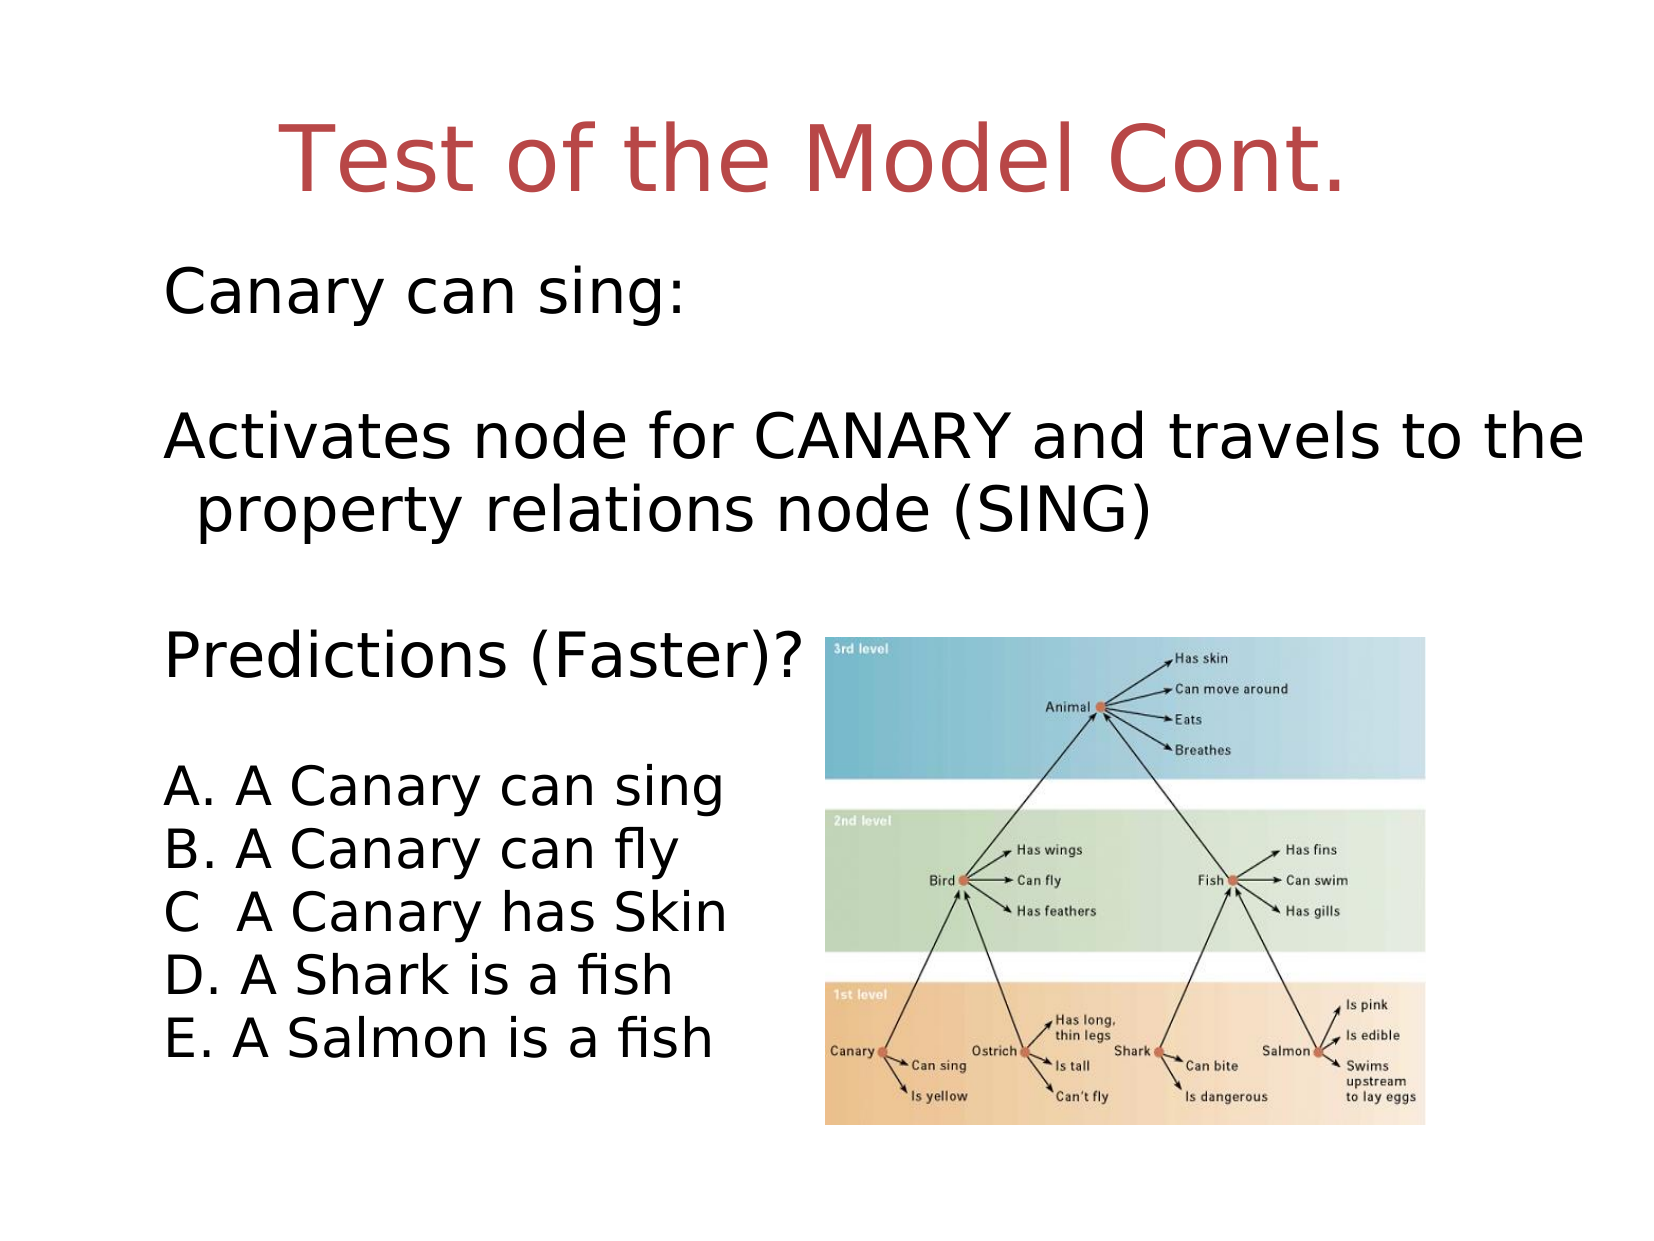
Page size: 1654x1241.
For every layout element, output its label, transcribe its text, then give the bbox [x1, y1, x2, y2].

subtitle Canary can sing: Activates node for CANARY and travels to the property relations node (SING) Predictions (Faster)? A. A Canary can sing B. A Canary can fly C A Canary has Skin D. A Shark is a fish E. A Salmon is a fish [130, 255, 1613, 1143]
picture [825, 637, 1426, 1126]
title Test of the Model Cont. [75, 56, 1558, 263]
